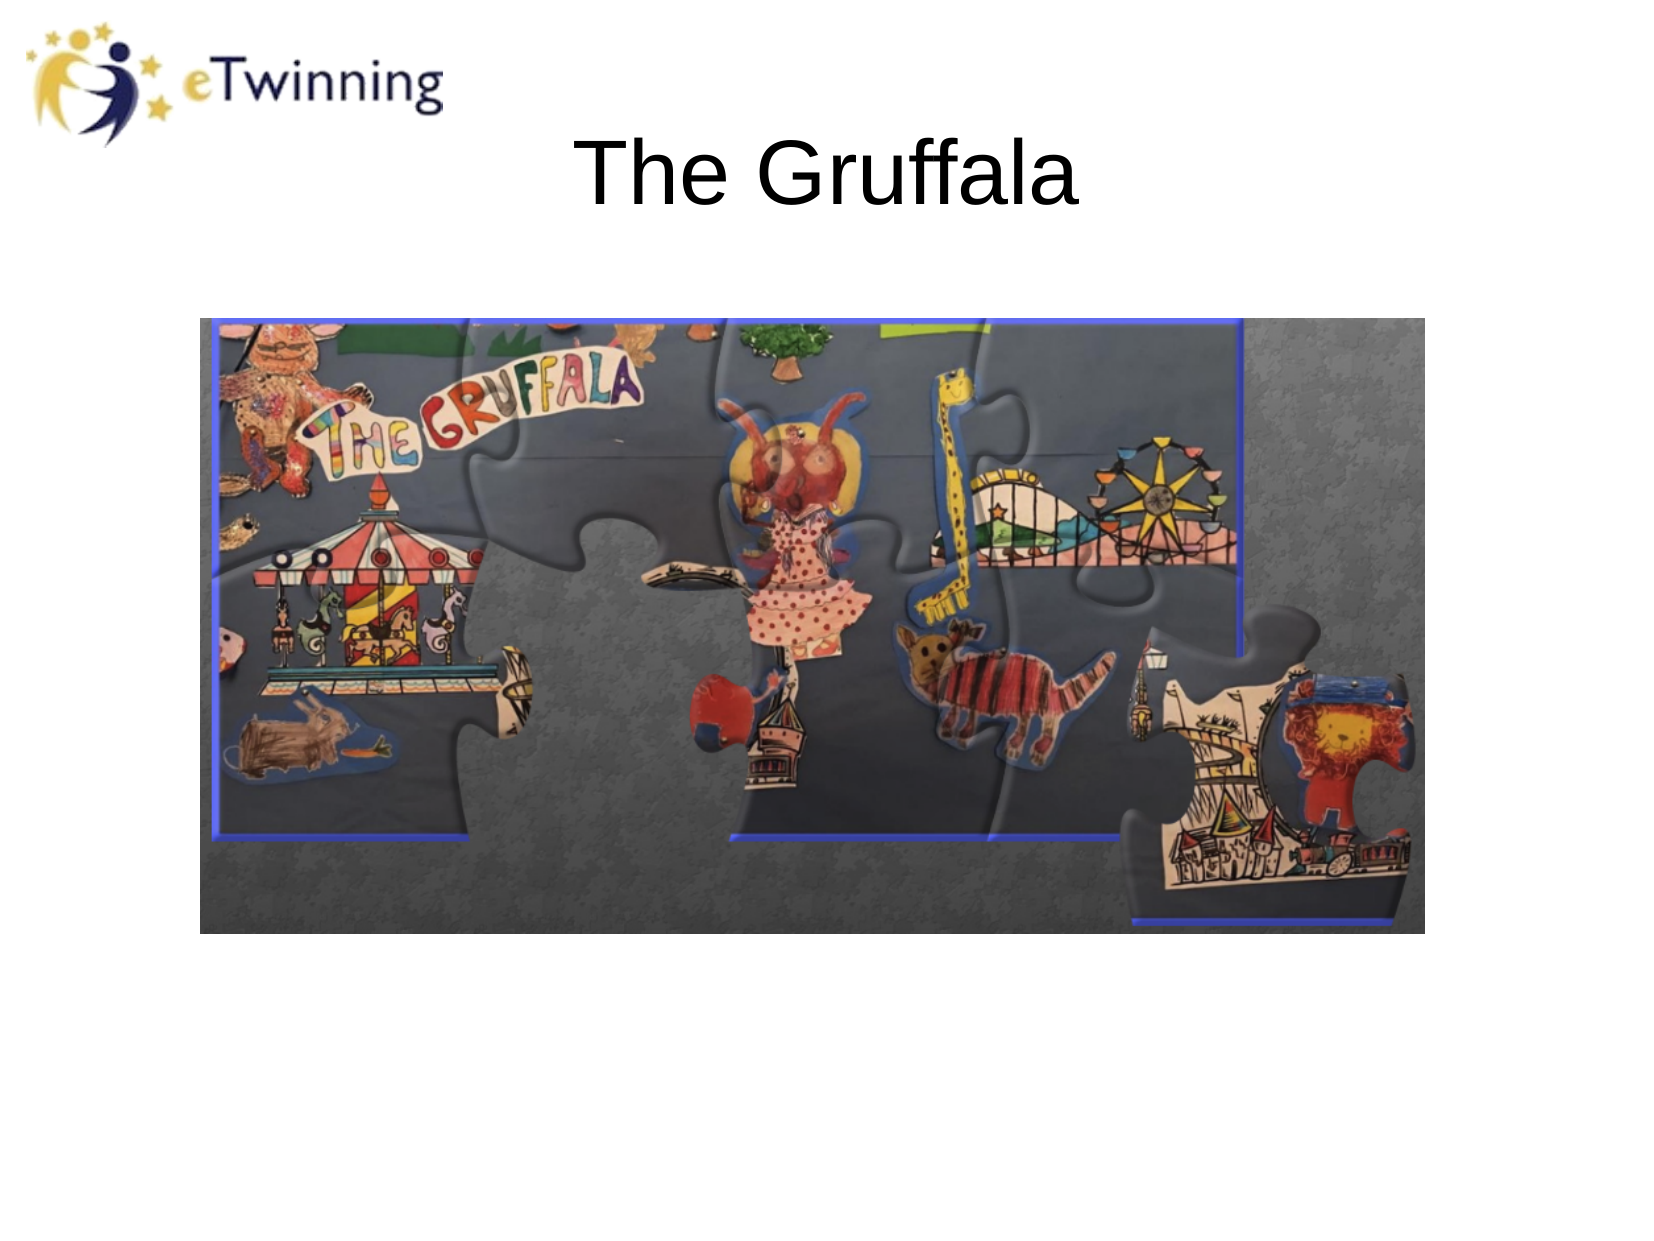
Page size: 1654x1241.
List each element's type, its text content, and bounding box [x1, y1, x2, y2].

picture [200, 318, 1425, 934]
title The Gruffala [82, 88, 1571, 257]
picture [26, 20, 443, 148]
